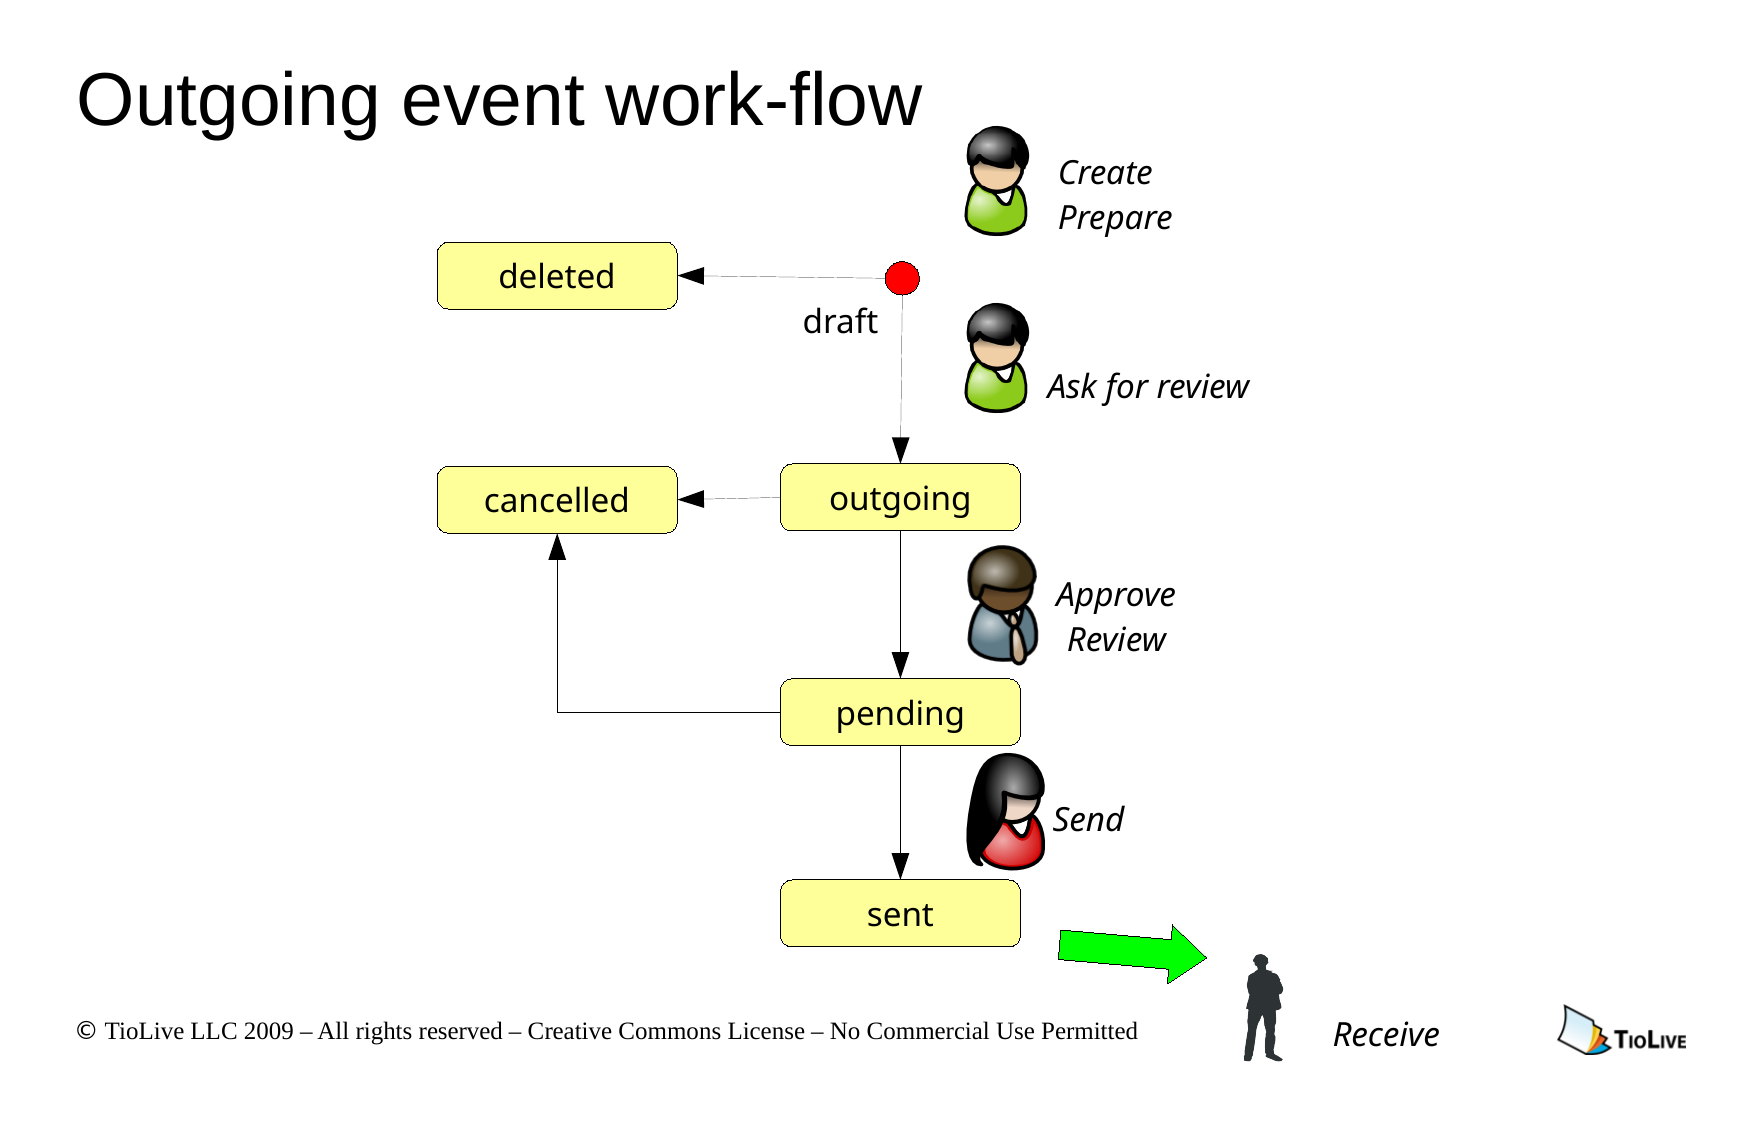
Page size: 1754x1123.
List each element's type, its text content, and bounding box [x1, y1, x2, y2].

text_box pending [780, 678, 1021, 746]
picture [1206, 949, 1312, 1064]
text_box draft [771, 290, 910, 355]
text_box Create Prepare [1043, 141, 1210, 290]
picture [1557, 1004, 1686, 1055]
text_box Send [1069, 788, 1193, 846]
text_box sent [780, 879, 1021, 947]
text_box Approve Review [1068, 563, 1199, 662]
text_box Ask for review [1055, 356, 1272, 413]
text_box cancelled [437, 466, 678, 534]
picture [938, 300, 1055, 414]
picture [938, 123, 1055, 237]
text_box [885, 261, 920, 294]
title Outgoing event work-flow [76, 57, 1684, 163]
text_box deleted [437, 242, 678, 310]
text_box outgoing [780, 463, 1021, 531]
text_box [1058, 924, 1206, 984]
picture [946, 749, 1069, 873]
text_box Receive [1317, 1003, 1501, 1061]
picture [938, 541, 1068, 668]
